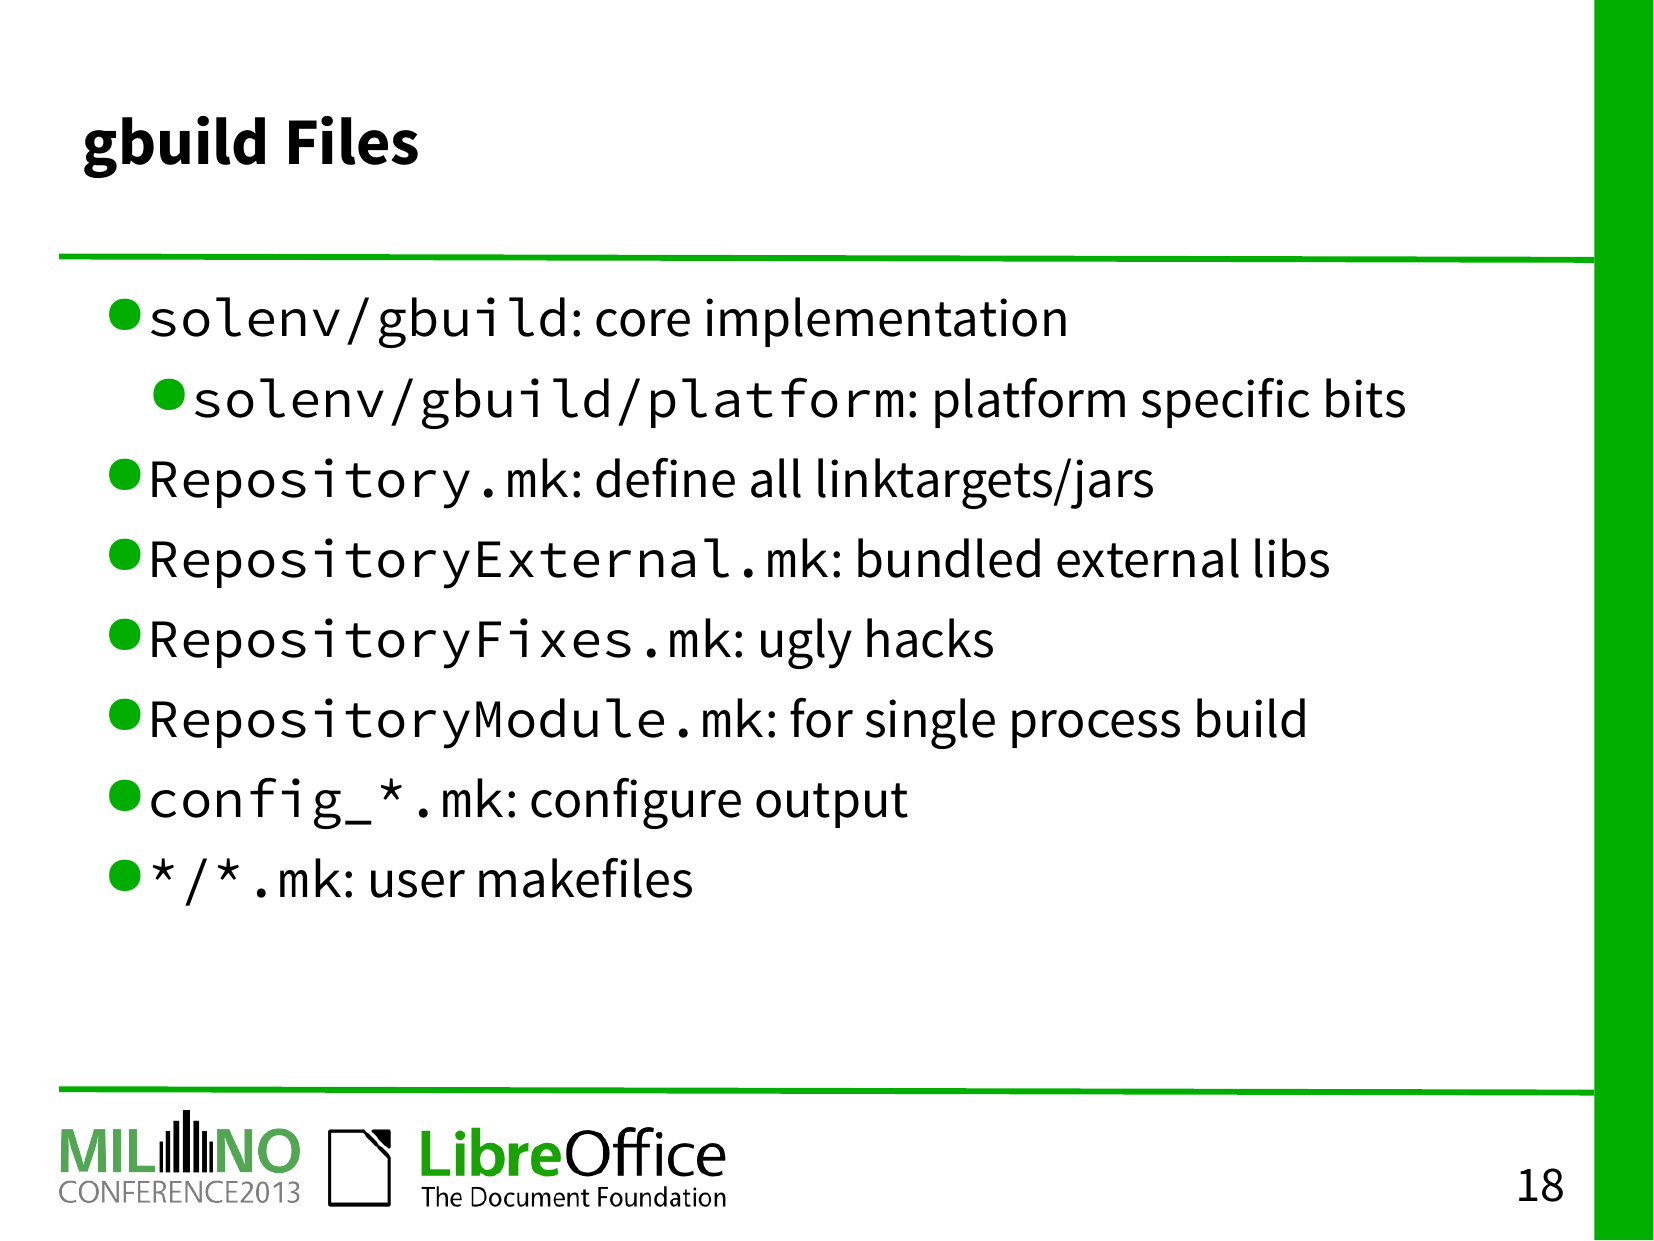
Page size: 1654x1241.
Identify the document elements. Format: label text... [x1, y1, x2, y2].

title gbuild Files [47, 66, 1583, 215]
picture [59, 1093, 756, 1241]
list solenv/gbuild: core implementation solenv/gbuild/platform: platform specific bits Repository.mk: define all linktargets/jars RepositoryExternal.mk: bundled external libs RepositoryFixes.mk: ugly hacks RepositoryModule.mk: for single process build config_*.mk: configure output */*.mk: user makefiles [59, 283, 1595, 1003]
